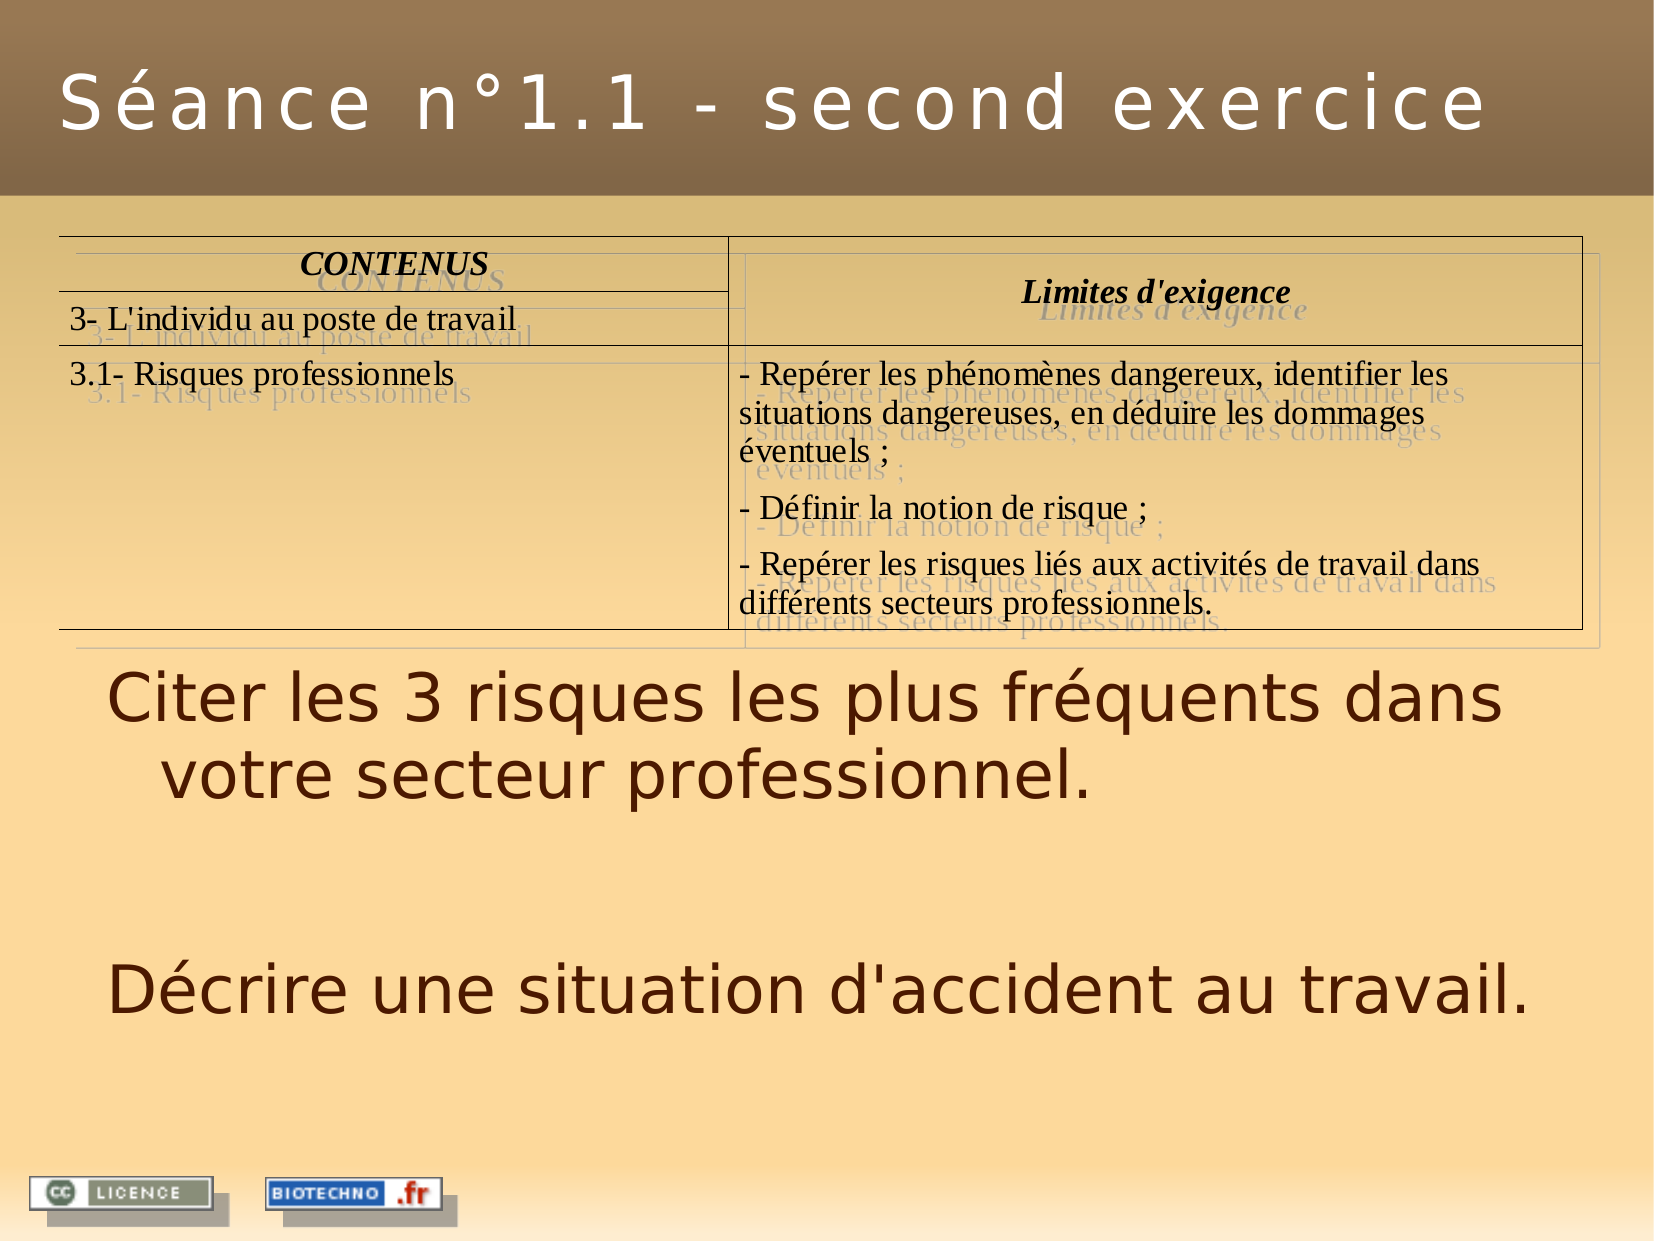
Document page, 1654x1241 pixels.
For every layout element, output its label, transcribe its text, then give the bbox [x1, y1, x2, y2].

list Citer les 3 risques les plus fréquents dans votre secteur professionnel. Décrire une situation d'accident au travail. [88, 229, 1577, 236]
picture [0, 0, 1654, 1241]
title Séance n°1.1 - second exercice [59, 29, 1595, 178]
list Citer les 3 risques les plus fréquents dans votre secteur professionnel. Décrire une situation d'accident au travail. [88, 650, 1577, 1123]
chart [59, 236, 1597, 650]
